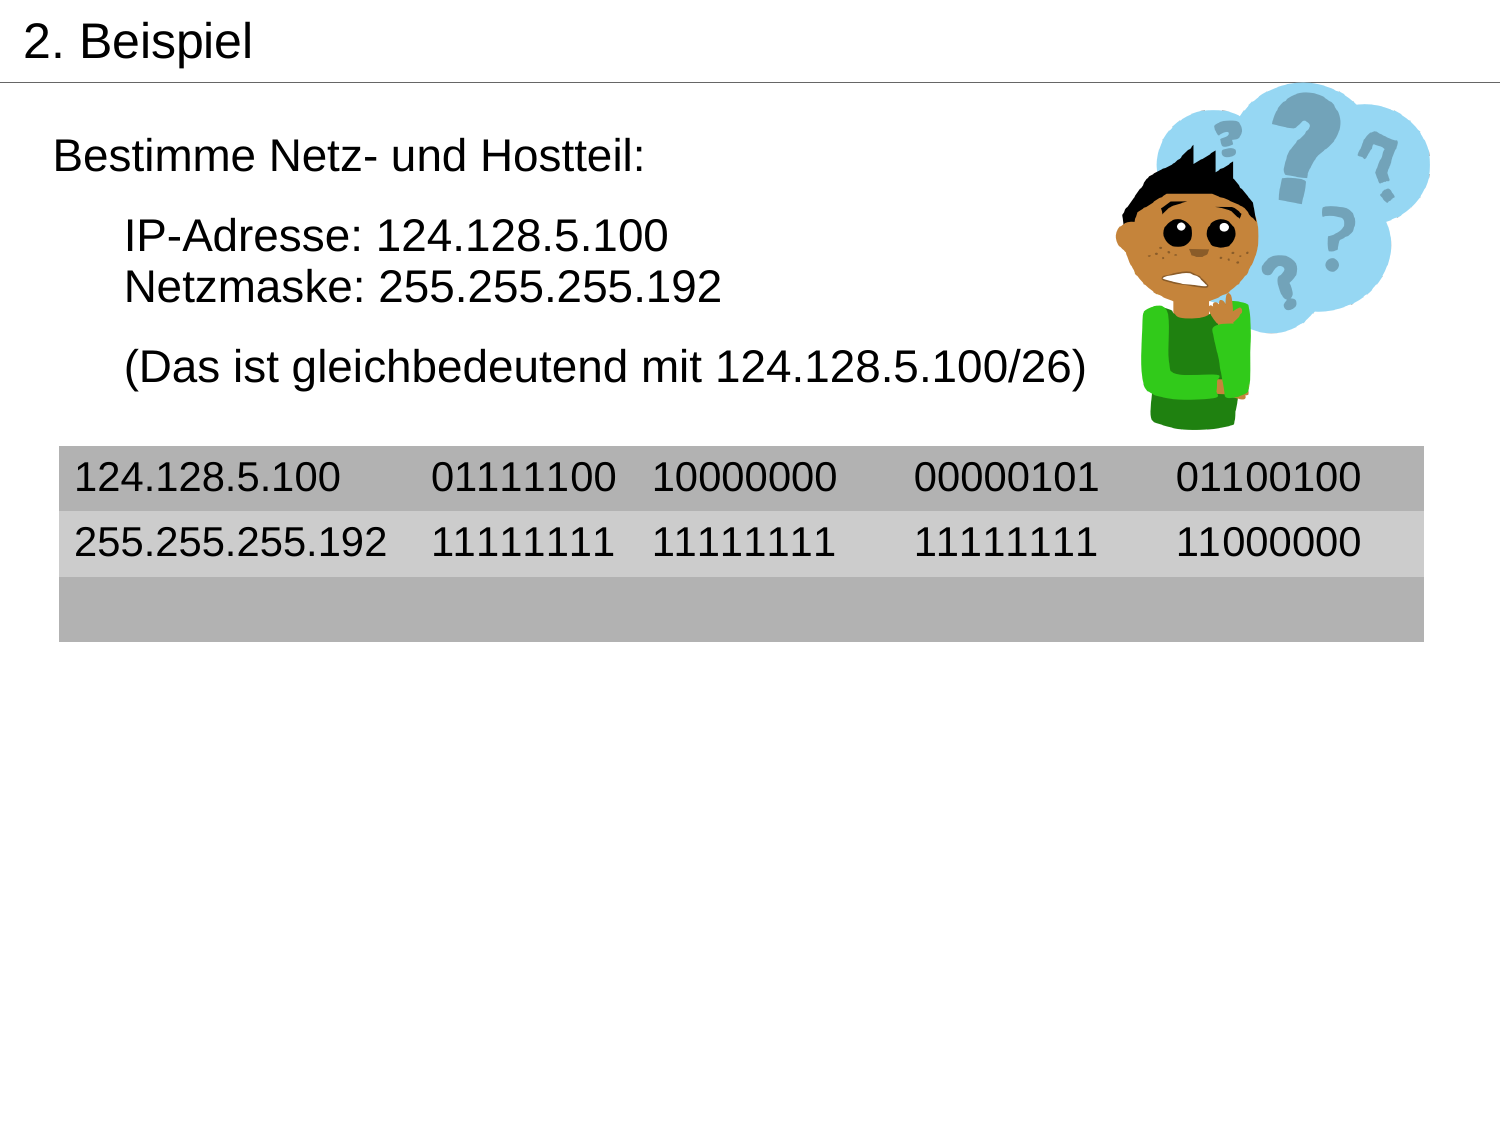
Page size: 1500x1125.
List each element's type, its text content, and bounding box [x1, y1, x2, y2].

table_cell [59, 577, 416, 642]
table_header 124.128.5.100 [59, 446, 416, 511]
table_header 00000101 [899, 446, 1161, 511]
table_cell [899, 577, 1161, 642]
table_cell [637, 577, 899, 642]
table_cell 11111111 [416, 511, 637, 577]
title 2. Beispiel [23, 0, 1426, 83]
table_header 10000000 [637, 446, 899, 511]
table_header 01111100 [416, 446, 637, 511]
table_cell [1161, 577, 1424, 642]
table_cell [416, 577, 637, 642]
list Bestimme Netz- und Hostteil: IP-Adresse: 124.128.5.100 Netzmaske: 255.255.255.192 (Das ist gleichbedeutend mit 124.128.5.100/26) [52, 129, 1418, 653]
table_cell 11111111 [899, 511, 1161, 577]
table_cell 255.255.255.192 [59, 511, 416, 577]
table_header 01100100 [1161, 446, 1424, 511]
picture [1115, 82, 1430, 430]
table_cell 11000000 [1161, 511, 1424, 577]
table_cell 11111111 [637, 511, 899, 577]
